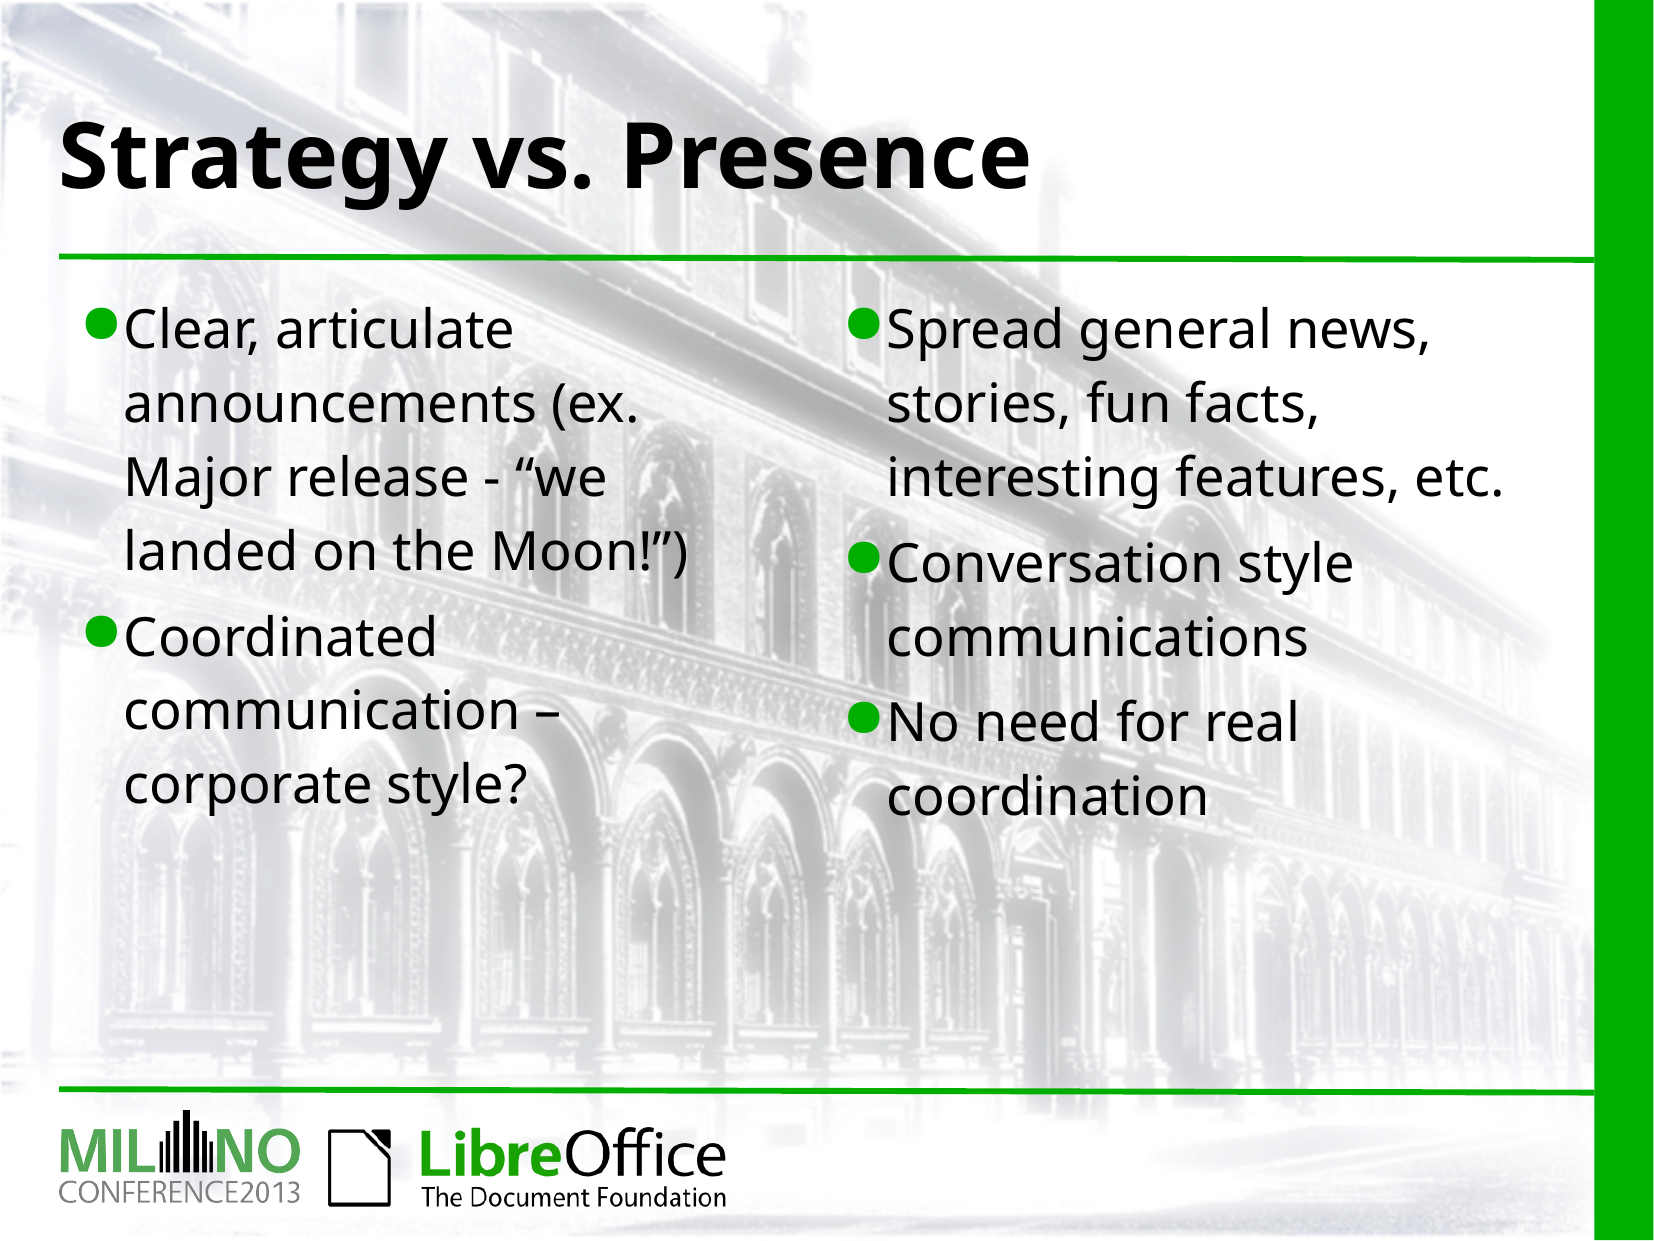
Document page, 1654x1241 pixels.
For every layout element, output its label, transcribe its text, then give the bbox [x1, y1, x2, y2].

list Spread general news, stories, fun facts, interesting features, etc. Conversation style communications No need for real coordination [797, 290, 1525, 1010]
title Strategy vs. Presence [59, 49, 1548, 257]
picture [0, 1, 1594, 1241]
list Clear, articulate announcements (ex. Major release - “we landed on the Moon!”) Coordinated communication – corporate style? [35, 290, 762, 1010]
